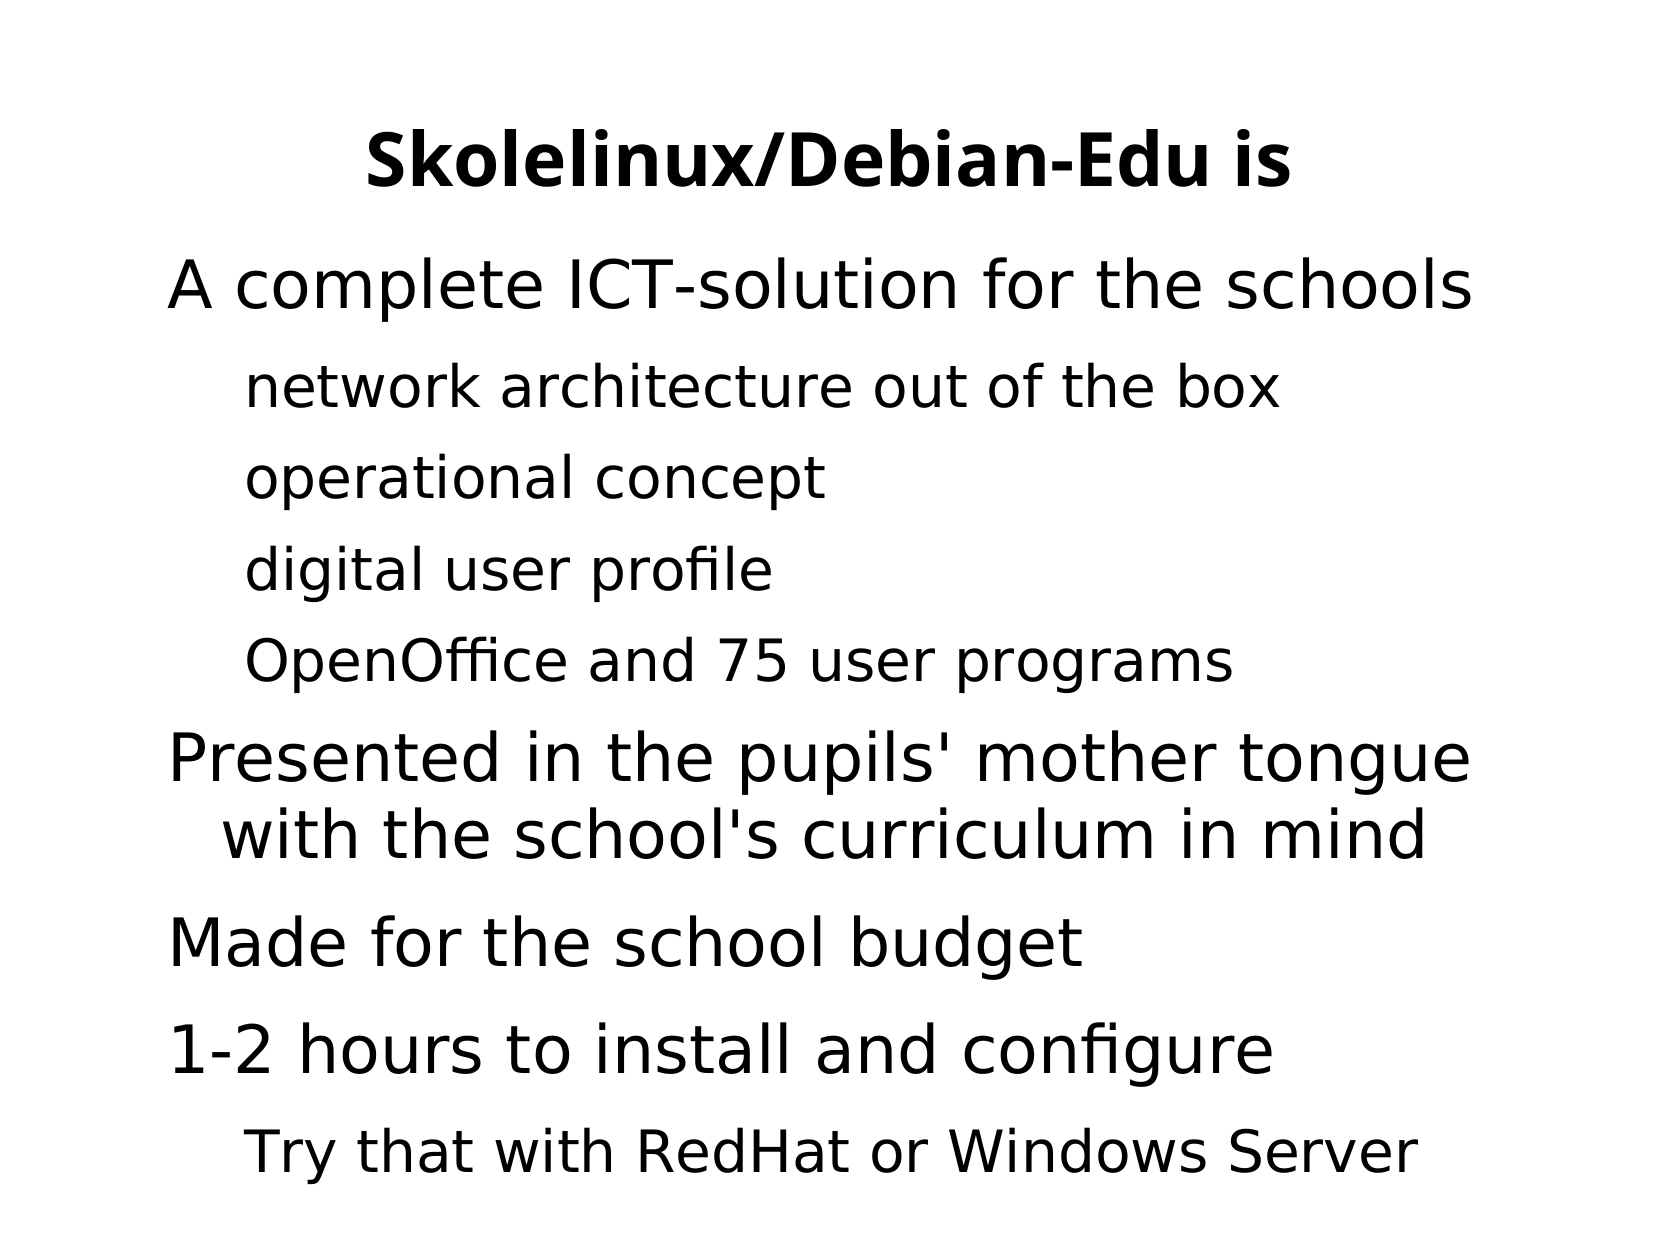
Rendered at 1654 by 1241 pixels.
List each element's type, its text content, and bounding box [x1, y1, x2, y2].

title Skolelinux/Debian-Edu is [123, 53, 1536, 261]
list A complete ICT-solution for the schools network architecture out of the box operational concept digital user profile OpenOffice and 75 user programs Presented in the pupils' mother tongue with the school's curriculum in mind Made for the school budget 1-2 hours to install and configure Try that with RedHat or Windows Server [149, 246, 1571, 1187]
